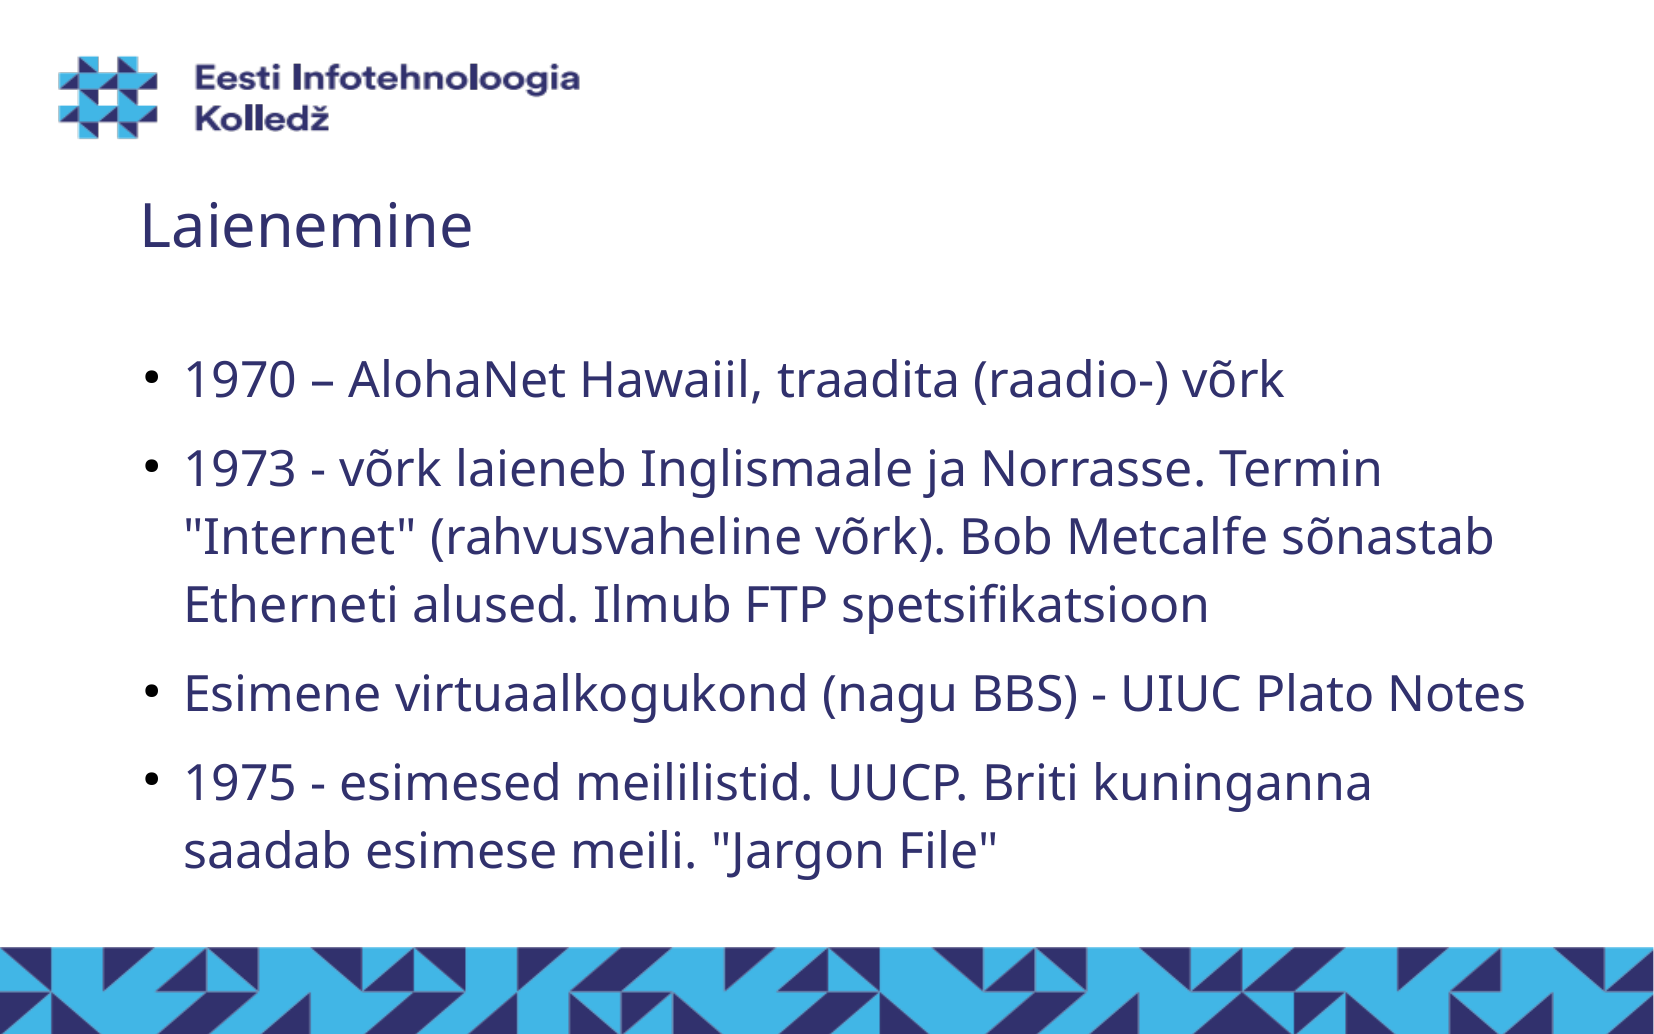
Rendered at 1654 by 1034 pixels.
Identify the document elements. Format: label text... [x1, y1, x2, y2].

title Laienemine [139, 137, 1548, 310]
list 1970 – AlohaNet Hawaiil, traadita (raadio-) võrk 1973 - võrk laieneb Inglismaale ja Norrasse. Termin "Internet" (rahvusvaheline võrk). Bob Metcalfe sõnastab Etherneti alused. Ilmub FTP spetsifikatsioon Esimene virtuaalkogukond (nagu BBS) - UIUC Plato Notes 1975 - esimesed meililistid. UUCP. Briti kuninganna saadab esimese meili. "Jargon File" [129, 344, 1548, 926]
